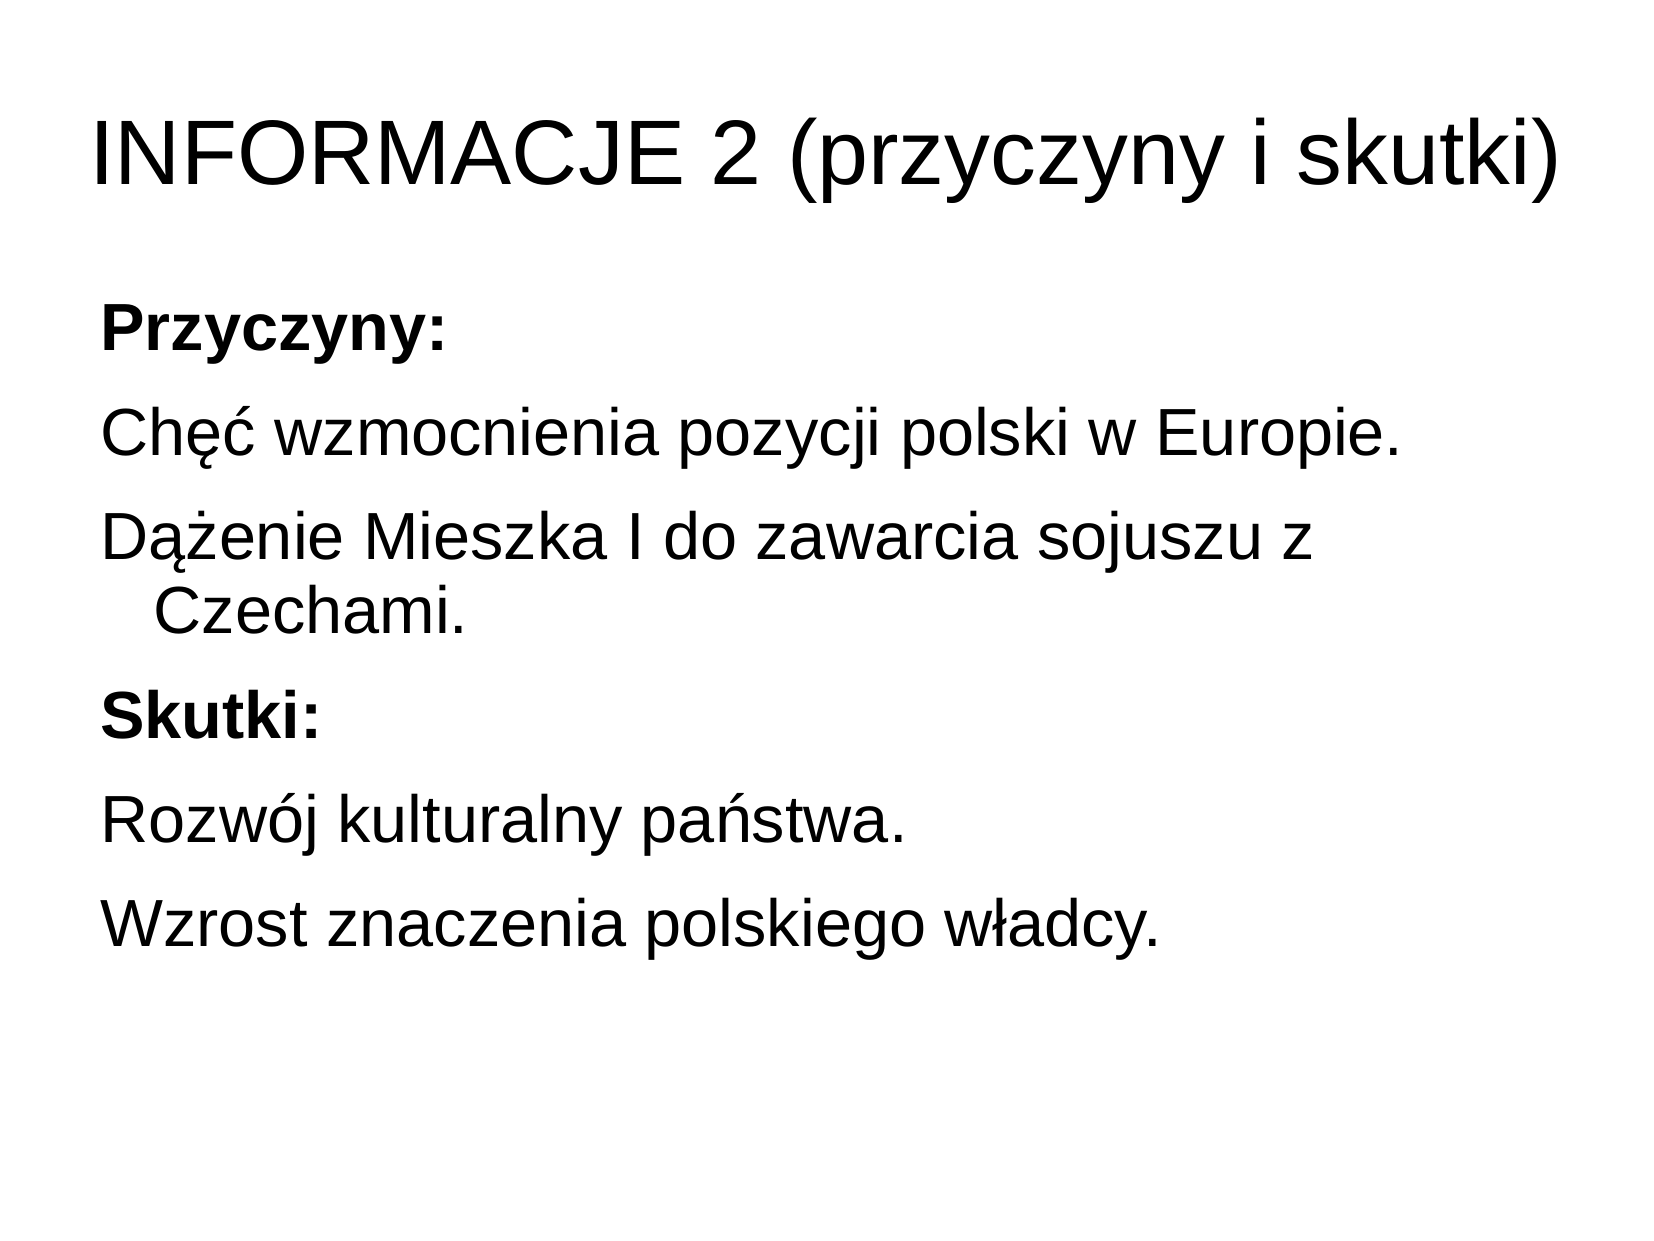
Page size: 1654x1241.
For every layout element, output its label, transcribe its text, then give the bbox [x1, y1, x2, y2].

list Przyczyny: Chęć wzmocnienia pozycji polski w Europie. Dążenie Mieszka I do zawarcia sojuszu z Czechami. Skutki: Rozwój kulturalny państwa. Wzrost znaczenia polskiego władcy. [82, 290, 1571, 1109]
title INFORMACJE 2 (przyczyny i skutki) [82, 49, 1571, 257]
